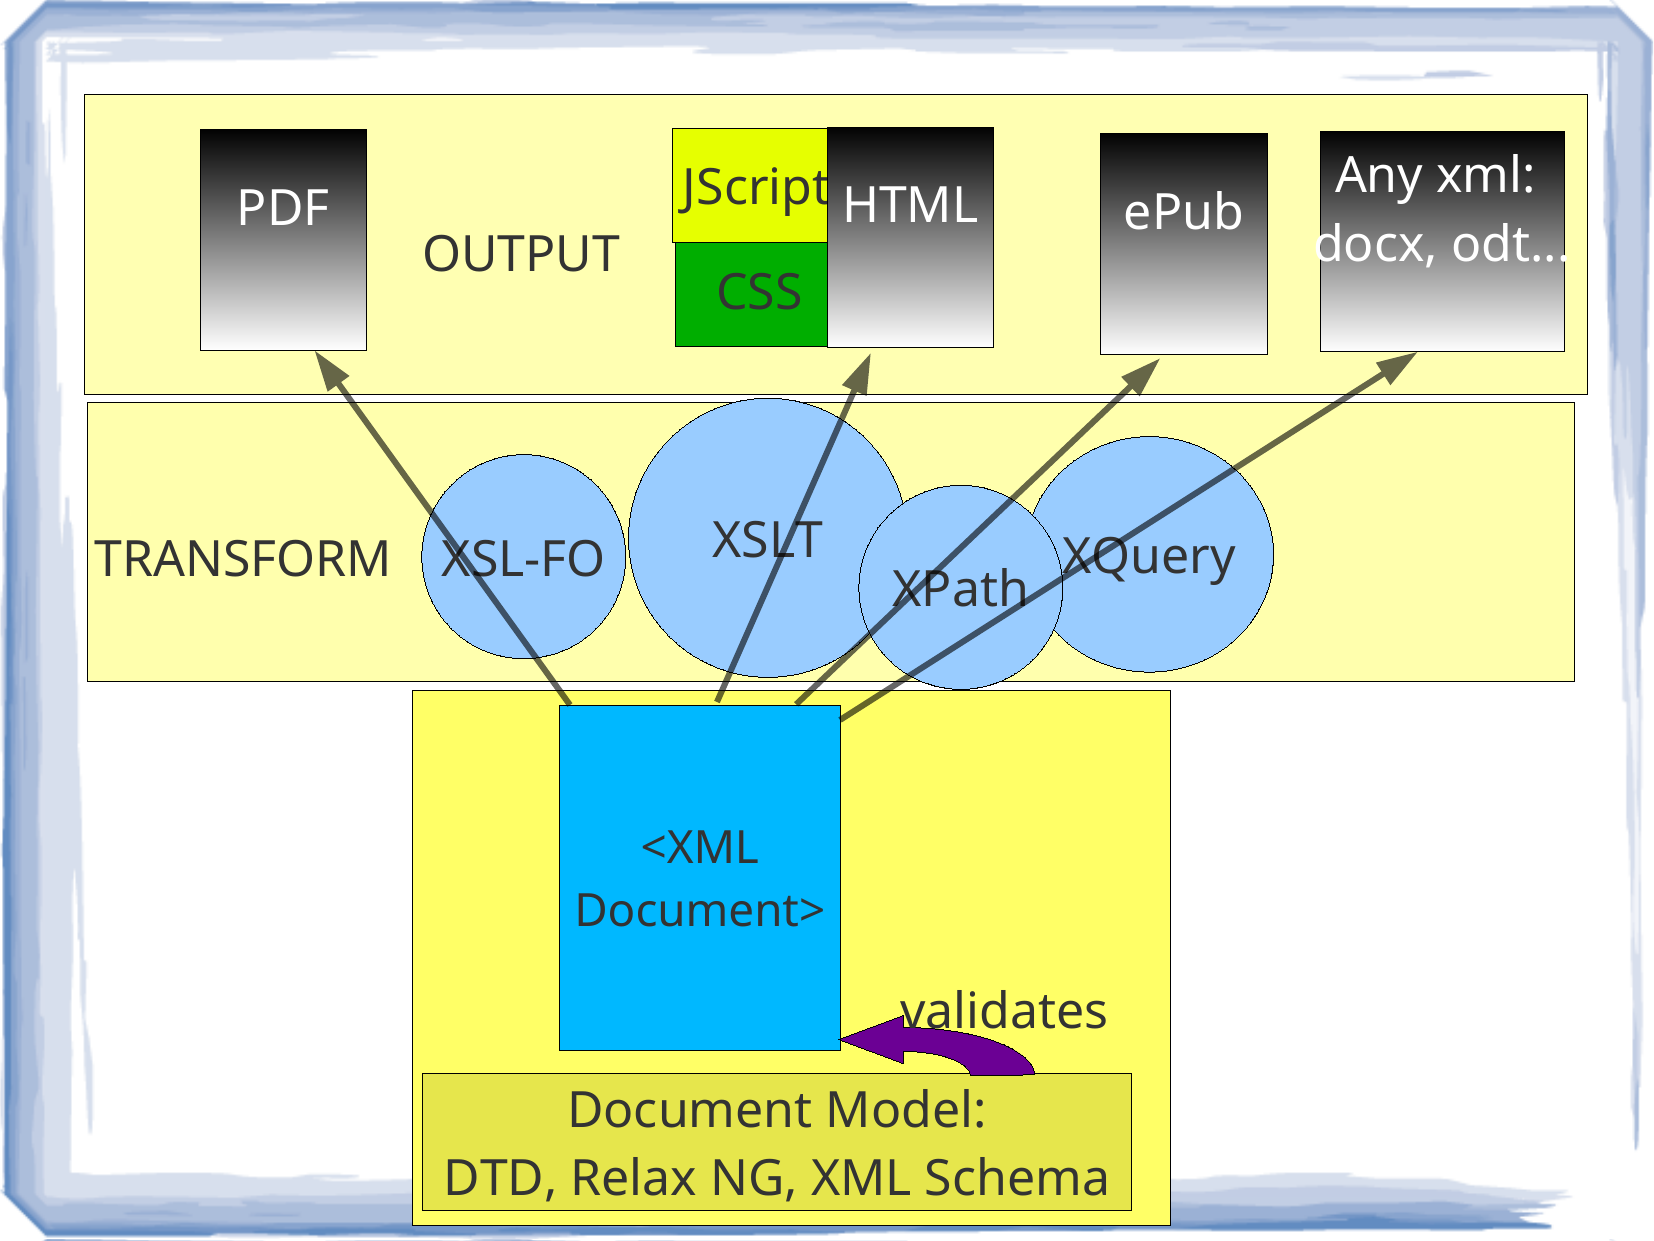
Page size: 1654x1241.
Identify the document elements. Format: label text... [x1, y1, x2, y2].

text_box XPath [858, 485, 1063, 690]
text_box Any xml: docx, odt... [1320, 131, 1565, 352]
text_box XQuery [1032, 436, 1274, 673]
text_box Document Model: DTD, Relax NG, XML Schema [422, 1073, 1132, 1211]
text_box <XML Document> [559, 705, 841, 1051]
text_box validates [900, 975, 1141, 1043]
text_box [84, 94, 1588, 395]
picture [0, 0, 1654, 1241]
text_box XSL-FO [427, 454, 626, 659]
text_box XSLT [628, 398, 903, 678]
text_box [804, 402, 1575, 682]
text_box ePub [1100, 133, 1268, 355]
text_box [412, 690, 1171, 1226]
text_box TRANSFORM [94, 522, 436, 594]
text_box OUTPUT [422, 217, 715, 345]
text_box PDF [200, 129, 367, 351]
text_box [87, 402, 920, 682]
text_box JScript [672, 128, 827, 243]
text_box HTML [827, 127, 994, 348]
text_box CSS [675, 243, 827, 347]
